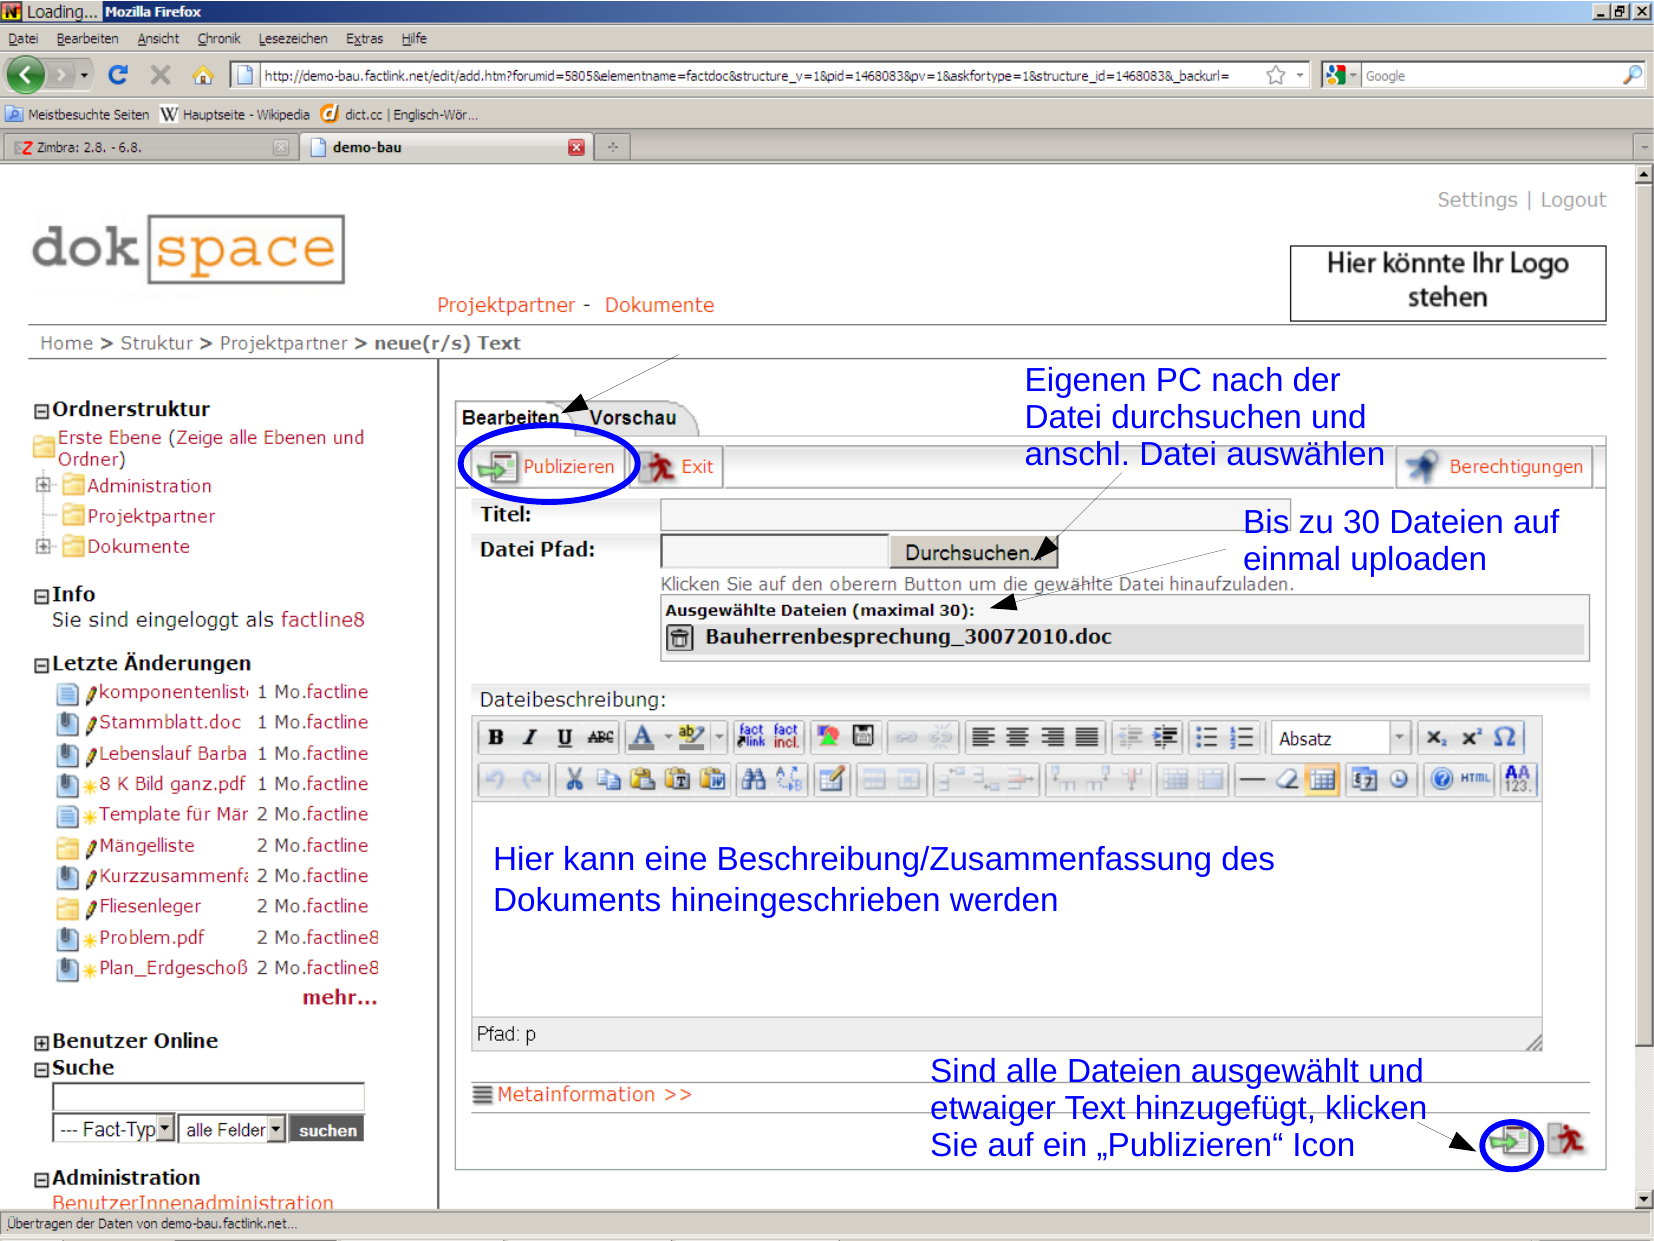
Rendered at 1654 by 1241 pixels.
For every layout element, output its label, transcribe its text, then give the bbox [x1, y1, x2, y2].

text_box Bis zu 30 Dateien auf einmal uploaden [1228, 496, 1613, 586]
text_box Hier kann eine Beschreibung/Zusammenfassung des Dokuments hineingeschrieben werden [478, 832, 1447, 927]
picture [0, 1, 1654, 1241]
text_box Eigenen PC nach der Datei durchsuchen und anschl. Datei auswählen [1009, 354, 1424, 532]
text_box [1482, 1122, 1542, 1170]
text_box Sind alle Dateien ausgewählt und etwaiger Text hinzugefügt, klicken Sie auf ein „Publizieren“ Icon [915, 1045, 1477, 1172]
text_box [460, 425, 638, 502]
